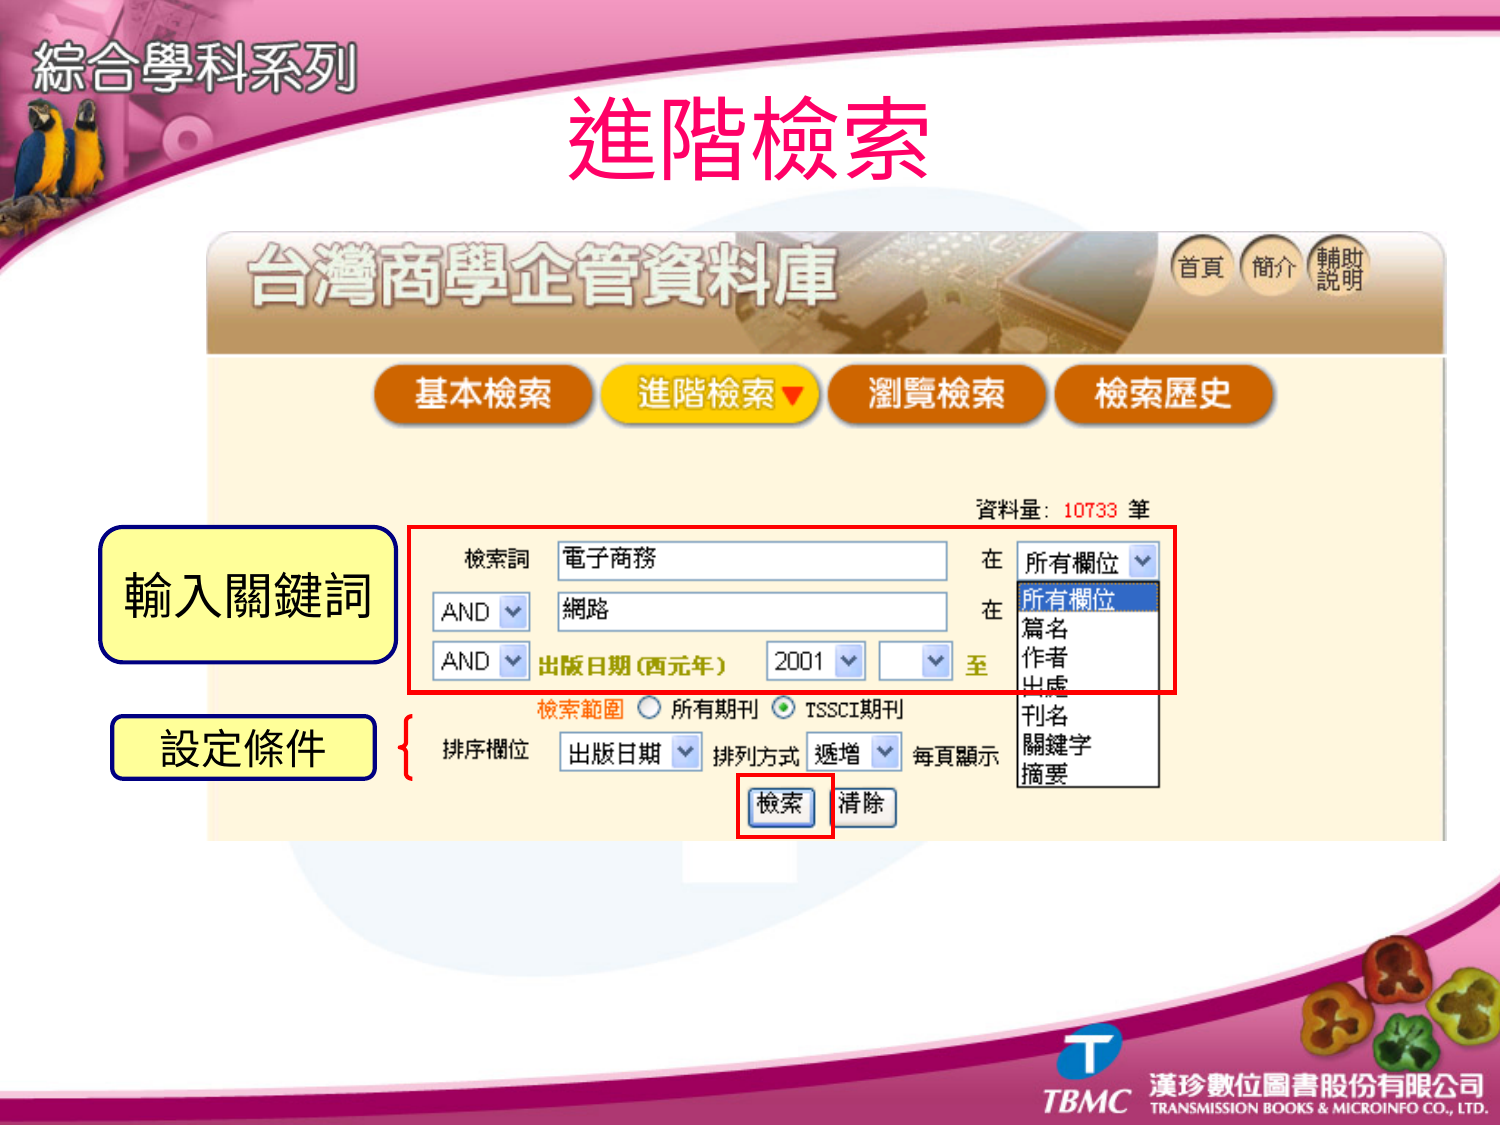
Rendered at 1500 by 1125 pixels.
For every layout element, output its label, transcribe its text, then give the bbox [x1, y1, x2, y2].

title 進階檢索 [112, 42, 1388, 231]
picture [206, 231, 1447, 841]
text_box 輸入關鍵詞 [100, 527, 396, 663]
text_box 設定條件 [112, 716, 375, 779]
